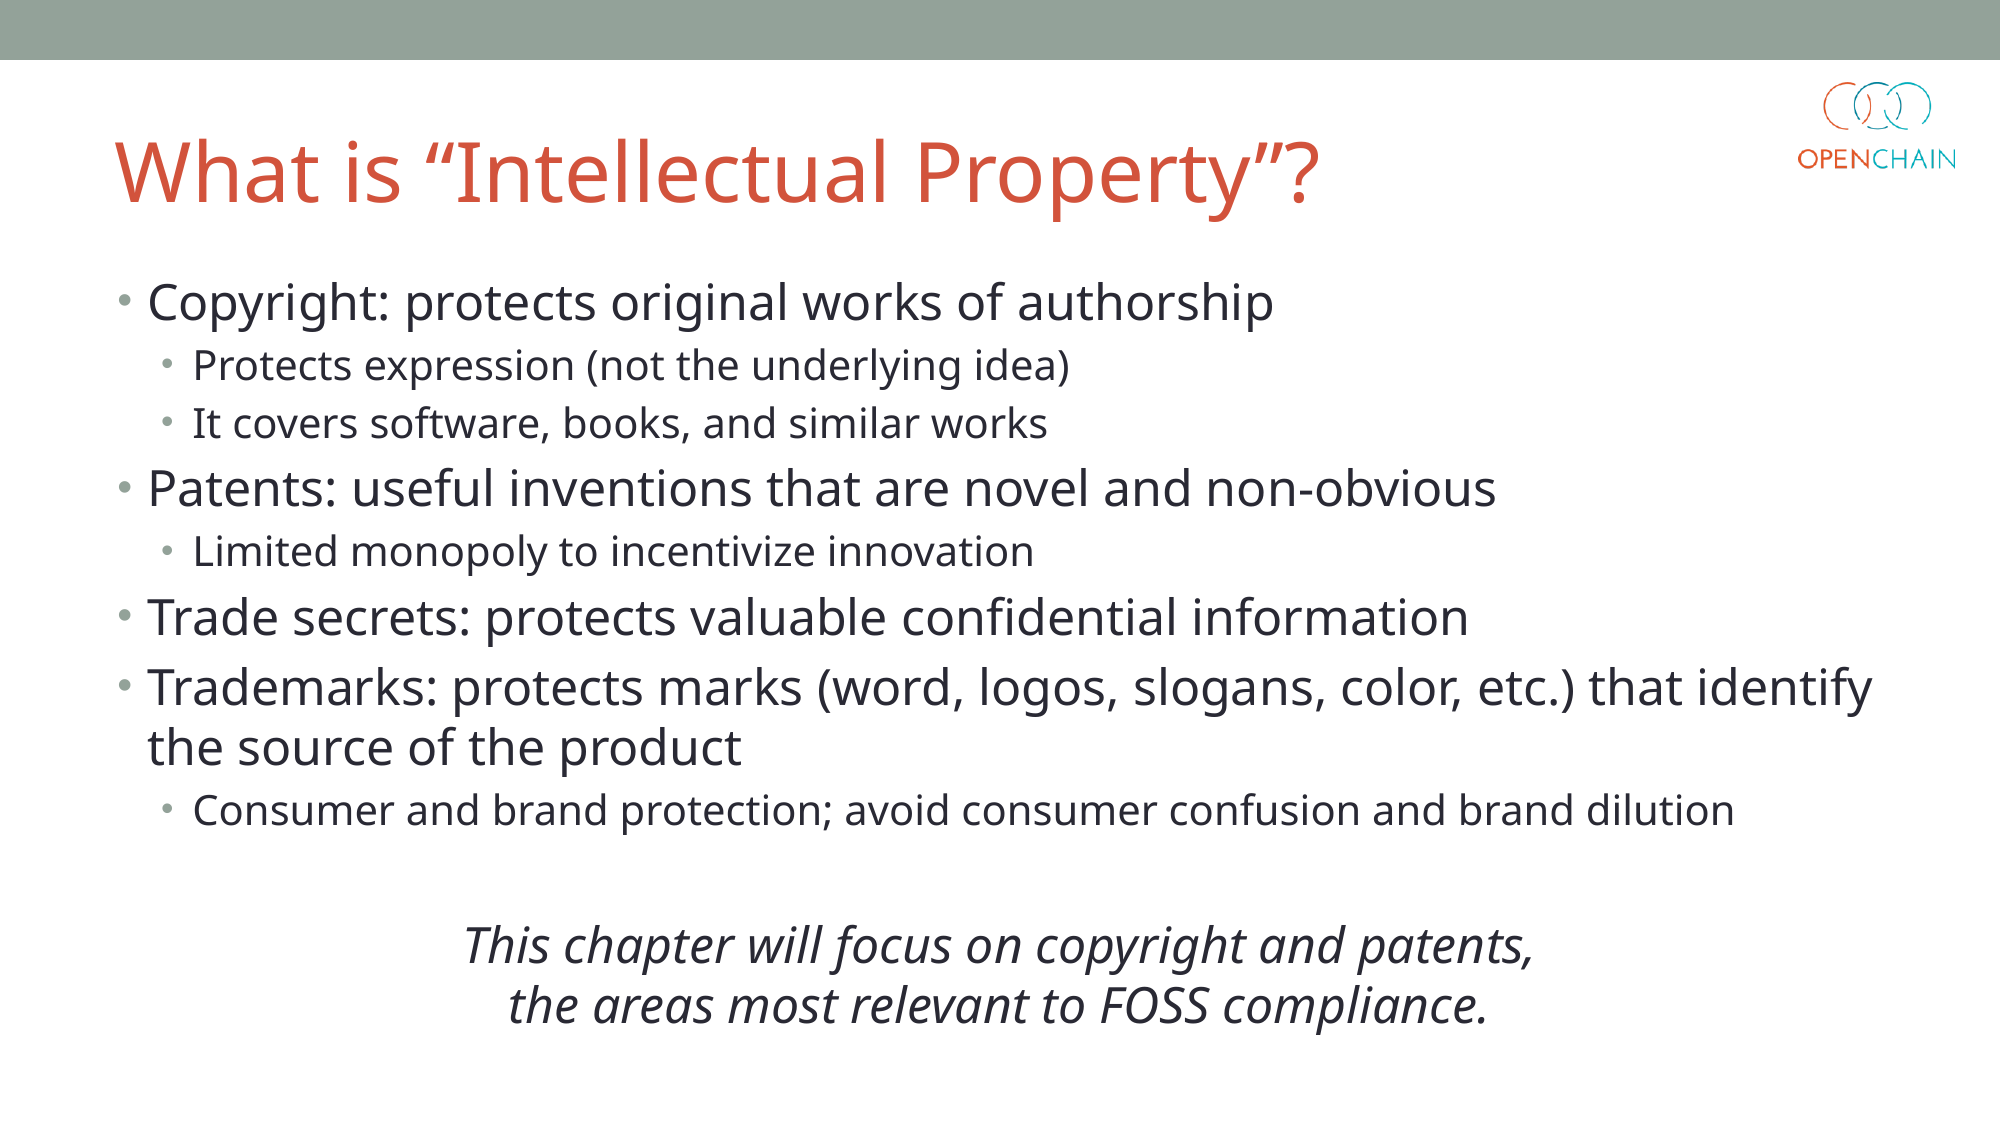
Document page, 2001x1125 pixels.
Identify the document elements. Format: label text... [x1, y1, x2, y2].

list Copyright: protects original works of authorship Protects expression (not the underlying idea) It covers software, books, and similar works Patents: useful inventions that are novel and non-obvious Limited monopoly to incentivize innovation Trade secrets: protects valuable confidential information Trademarks: protects marks (word, logos, slogans, color, etc.) that identify the source of the product Consumer and brand protection; avoid consumer confusion and brand dilution This chapter will focus on copyright and patents, the areas most relevant to FOSS compliance. [102, 262, 1898, 1075]
picture [1798, 82, 1955, 169]
title What is “Intellectual Property”? [99, 87, 1900, 250]
